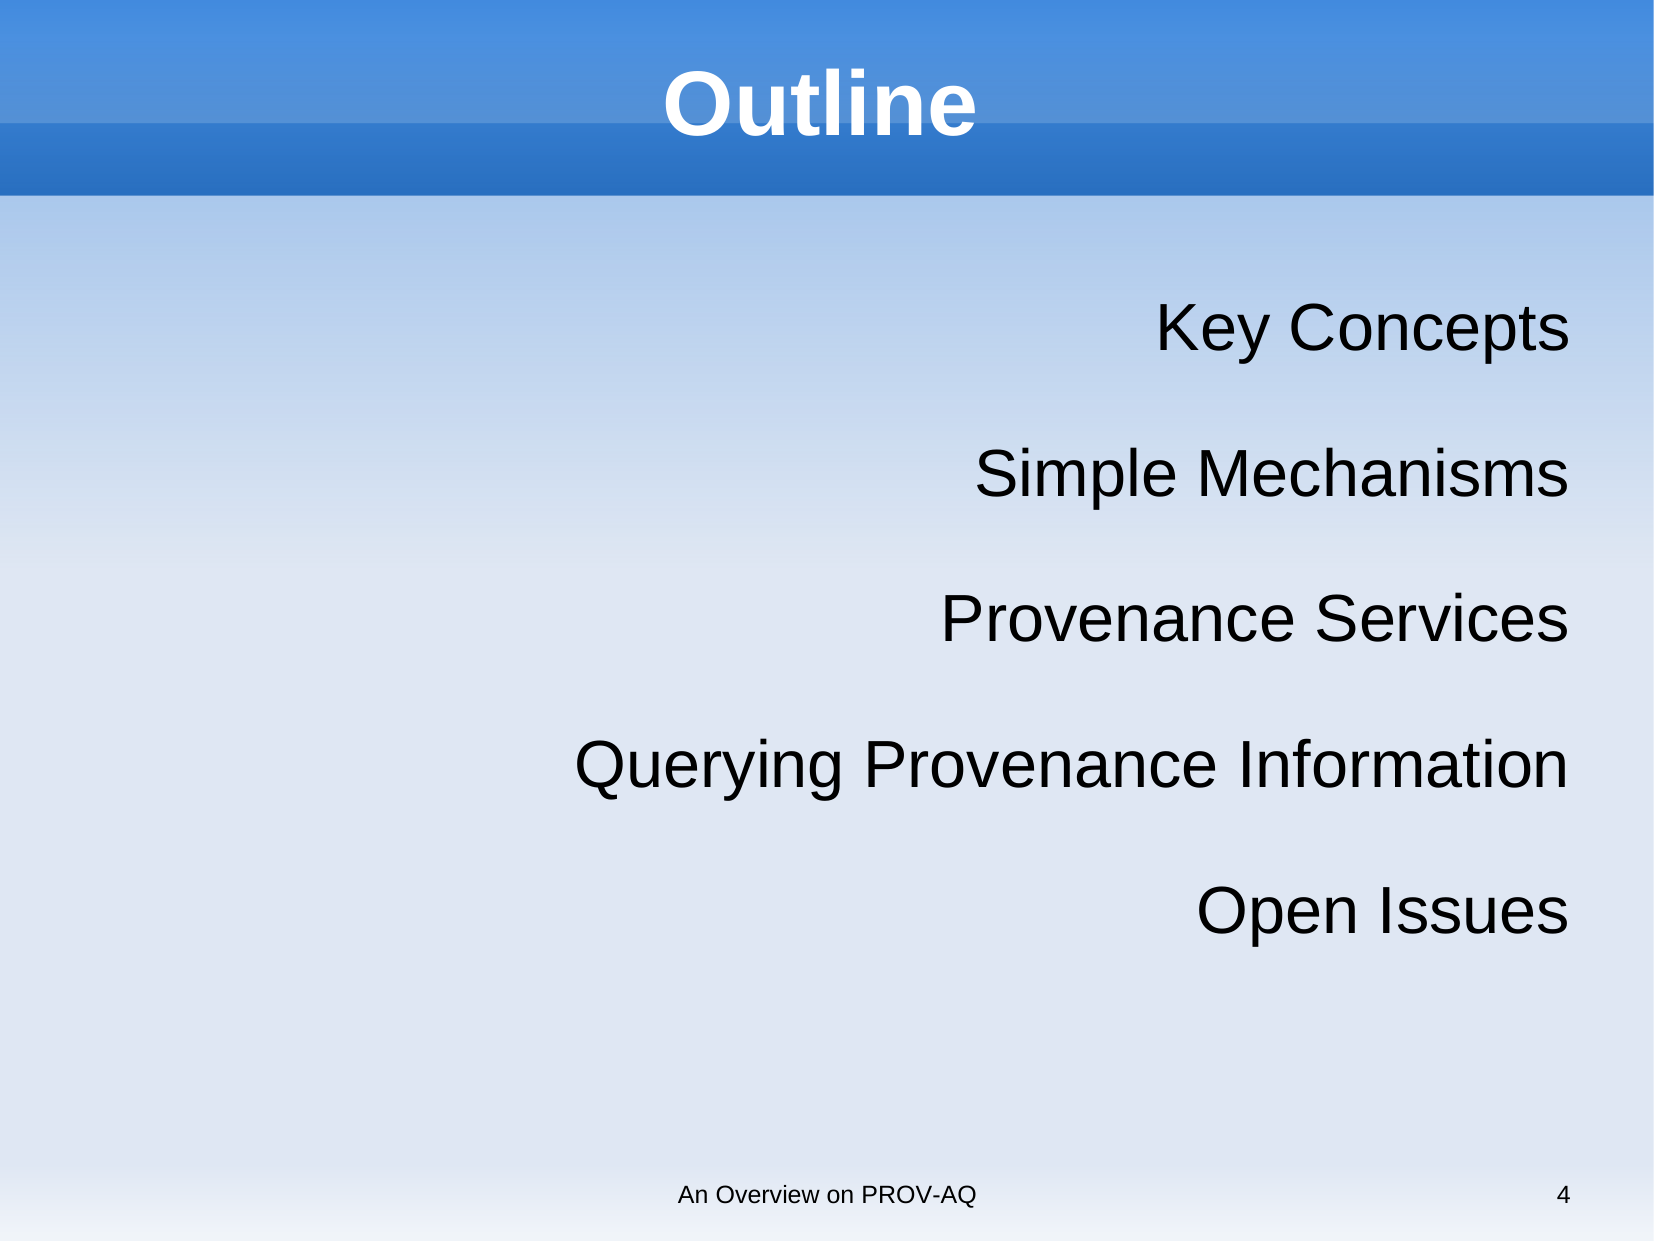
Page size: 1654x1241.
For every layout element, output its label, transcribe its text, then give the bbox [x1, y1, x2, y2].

title Outline [76, 0, 1565, 208]
picture [0, 0, 1654, 1241]
list Key Concepts Simple Mechanisms Provenance Services Querying Provenance Information Open Issues [82, 290, 1571, 1109]
